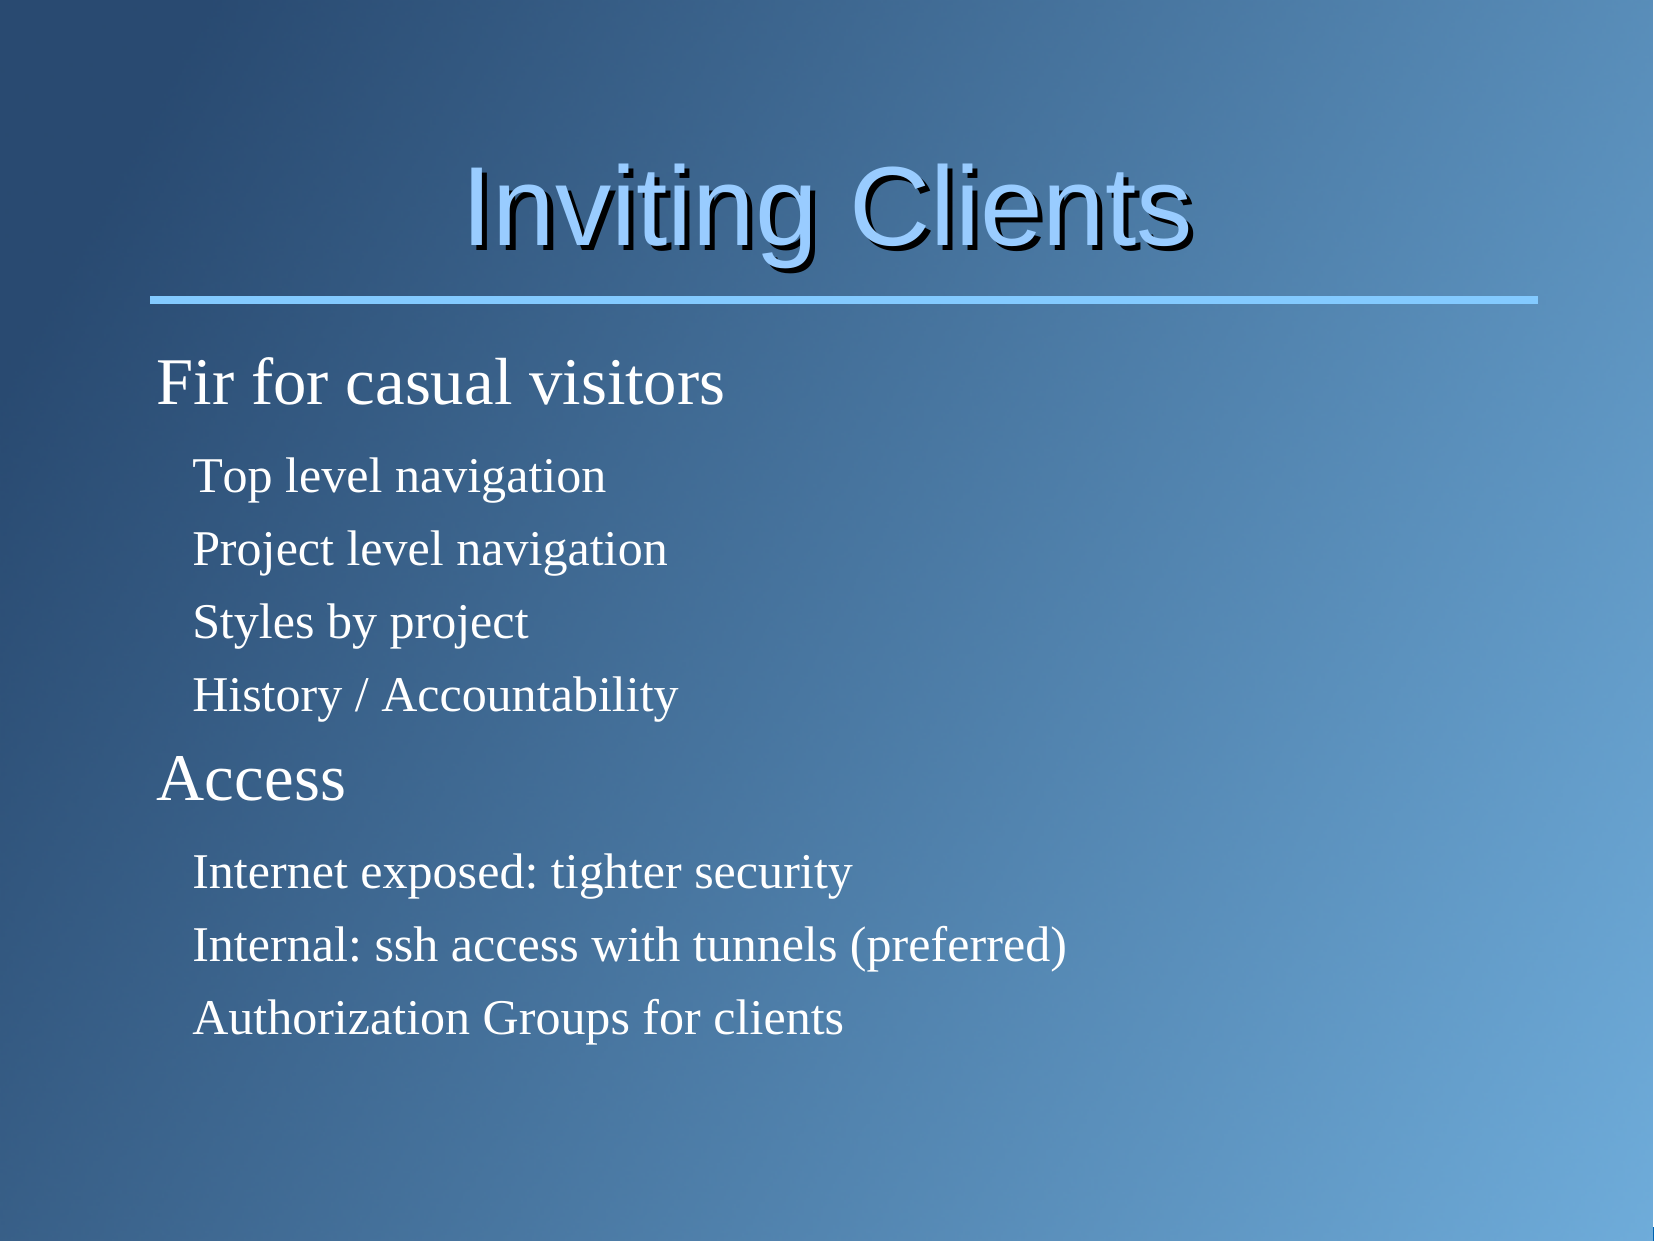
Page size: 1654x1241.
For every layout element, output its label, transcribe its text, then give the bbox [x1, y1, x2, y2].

title Inviting Clients [121, 102, 1533, 311]
list Fir for casual visitors Top level navigation Project level navigation Styles by project History / Accountability Access Internet exposed: tighter security Internal: ssh access with tunnels (preferred) Authorization Groups for clients [121, 344, 1533, 1127]
picture [0, 0, 1653, 1241]
